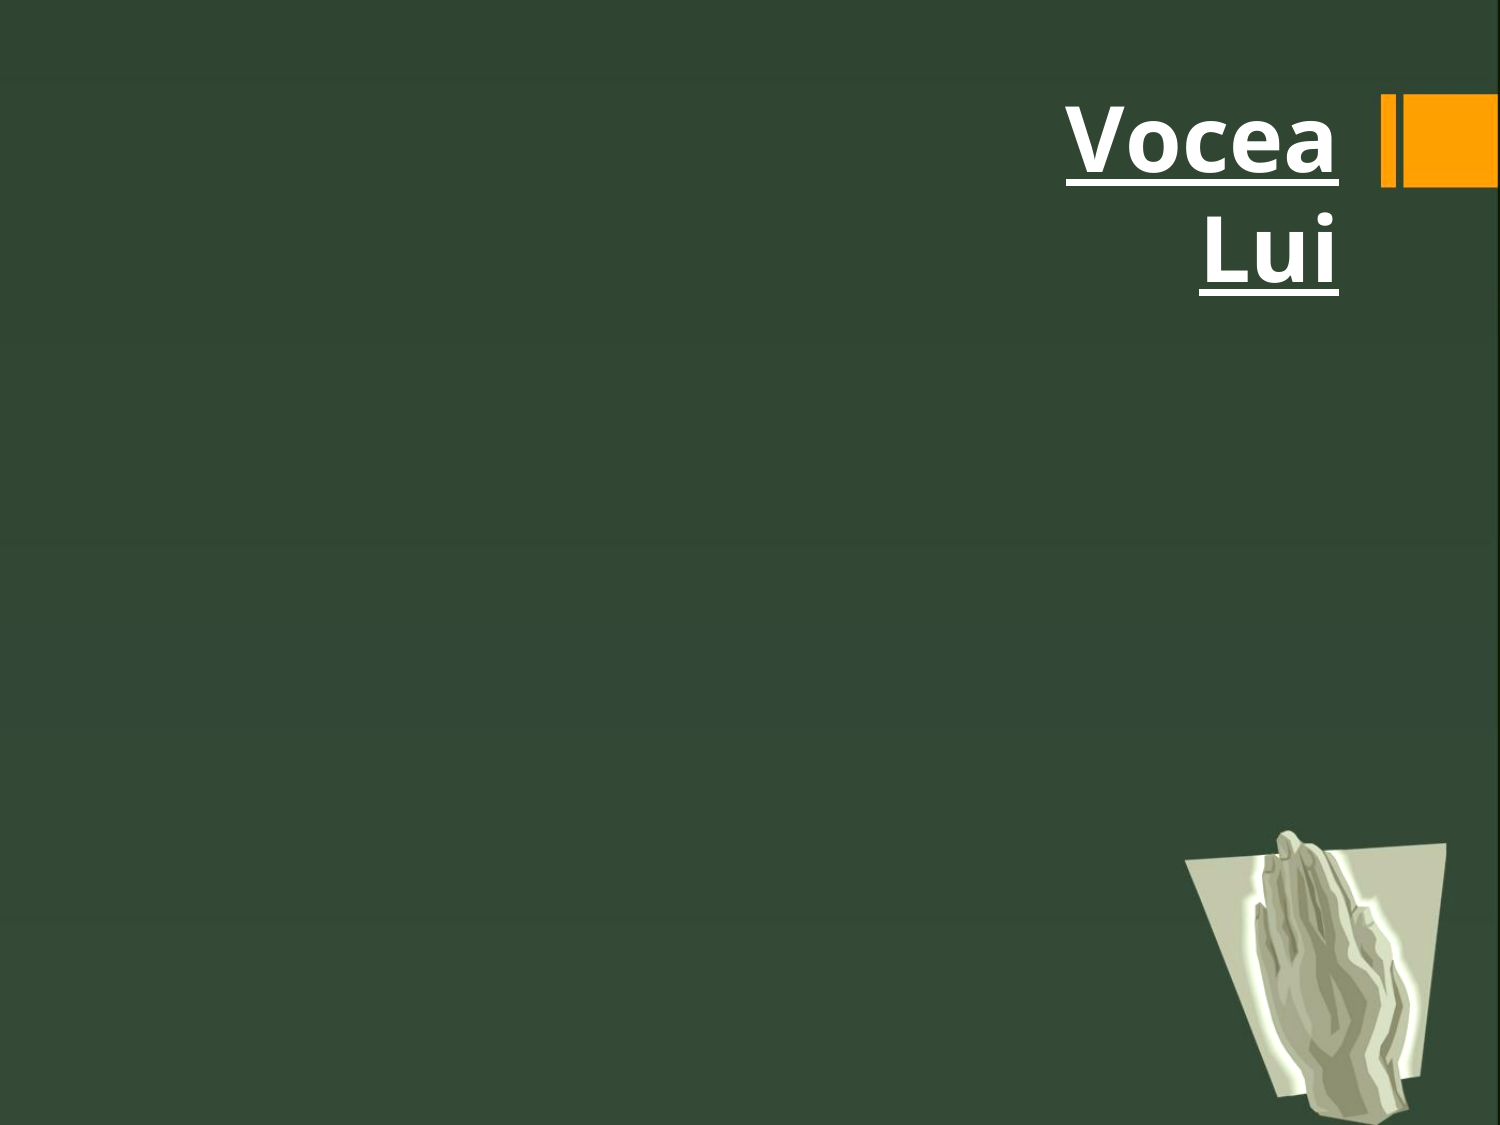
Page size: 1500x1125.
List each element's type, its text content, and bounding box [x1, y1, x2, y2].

picture [0, 0, 1500, 1125]
text_box Vocea Lui [918, 73, 1354, 211]
